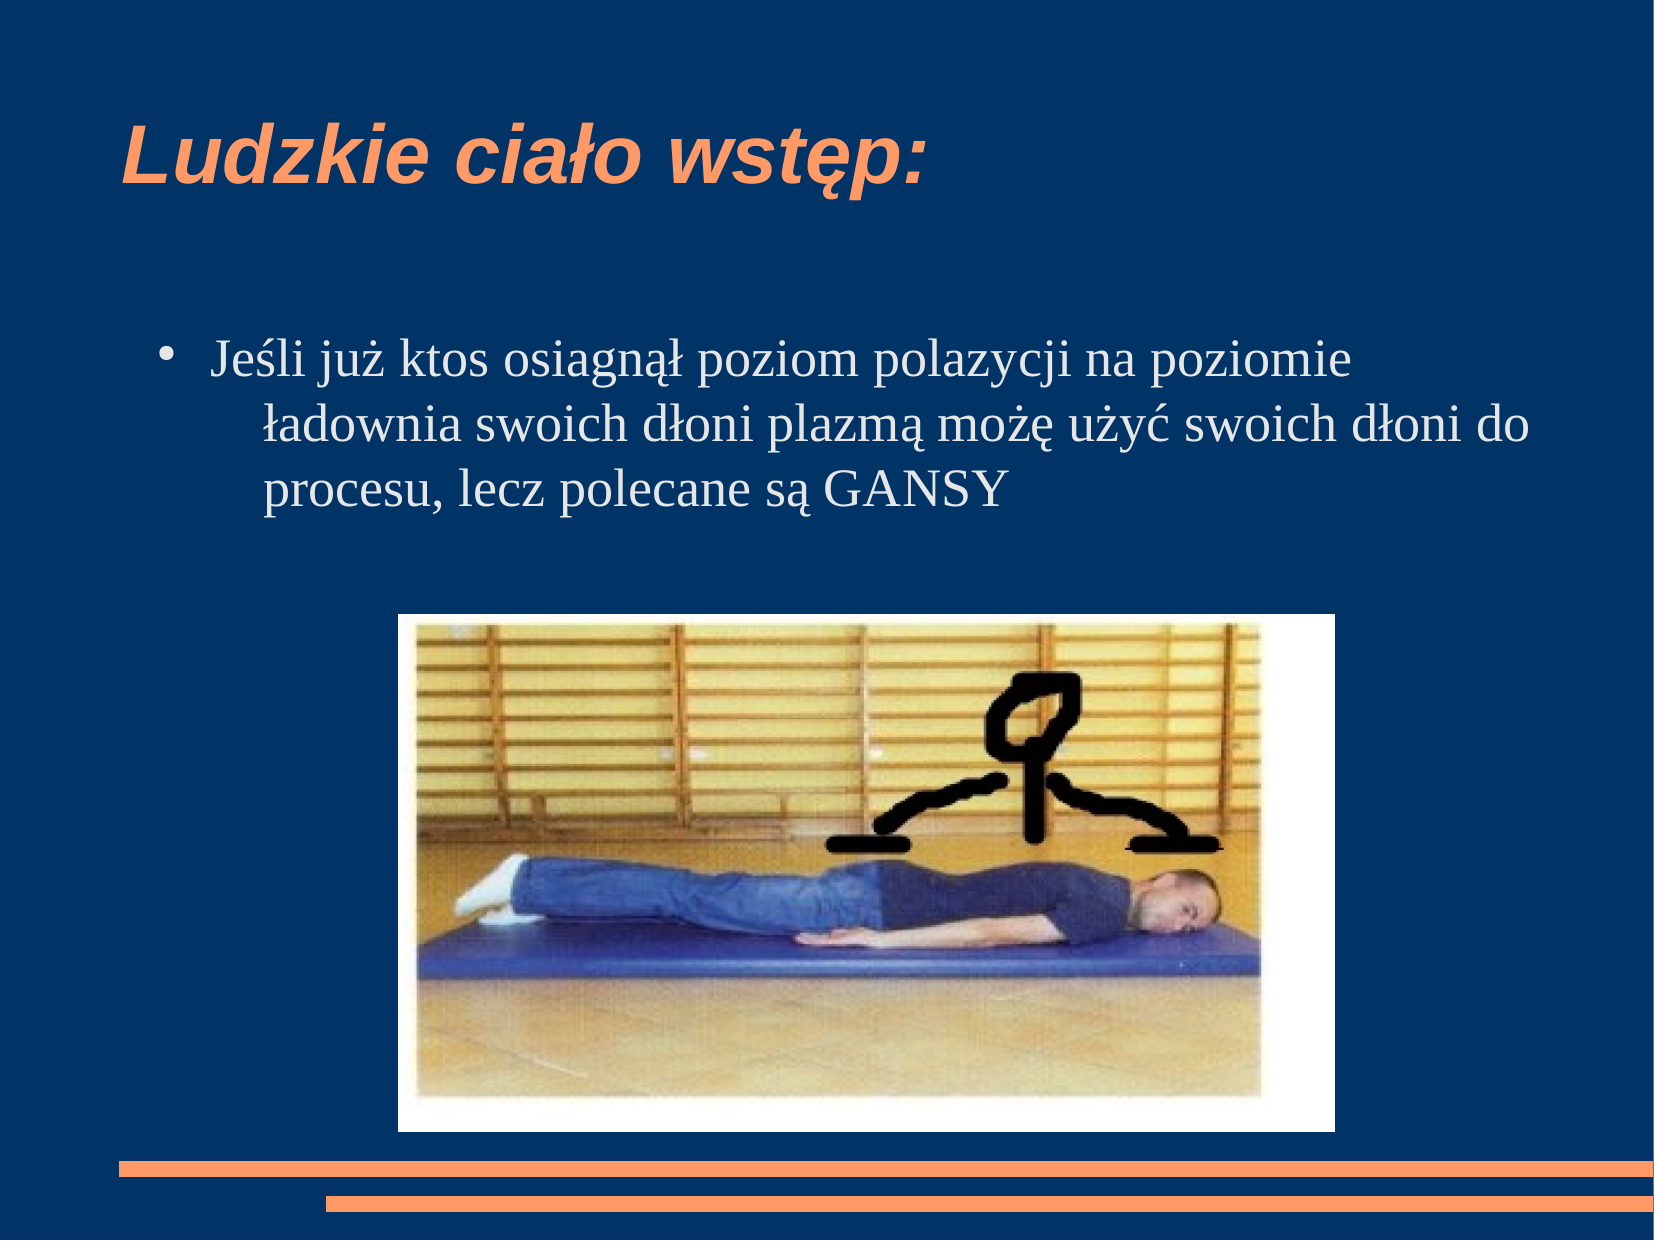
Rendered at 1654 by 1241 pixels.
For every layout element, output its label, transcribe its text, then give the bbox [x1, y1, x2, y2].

picture [398, 614, 1335, 1132]
list Jeśli już ktos osiagnął poziom polazycji na poziomie ładownia swoich dłoni plazmą możę użyć swoich dłoni do procesu, lecz polecane są GANSY [121, 322, 1561, 709]
title Ludzkie ciało wstęp: [121, 46, 1534, 254]
